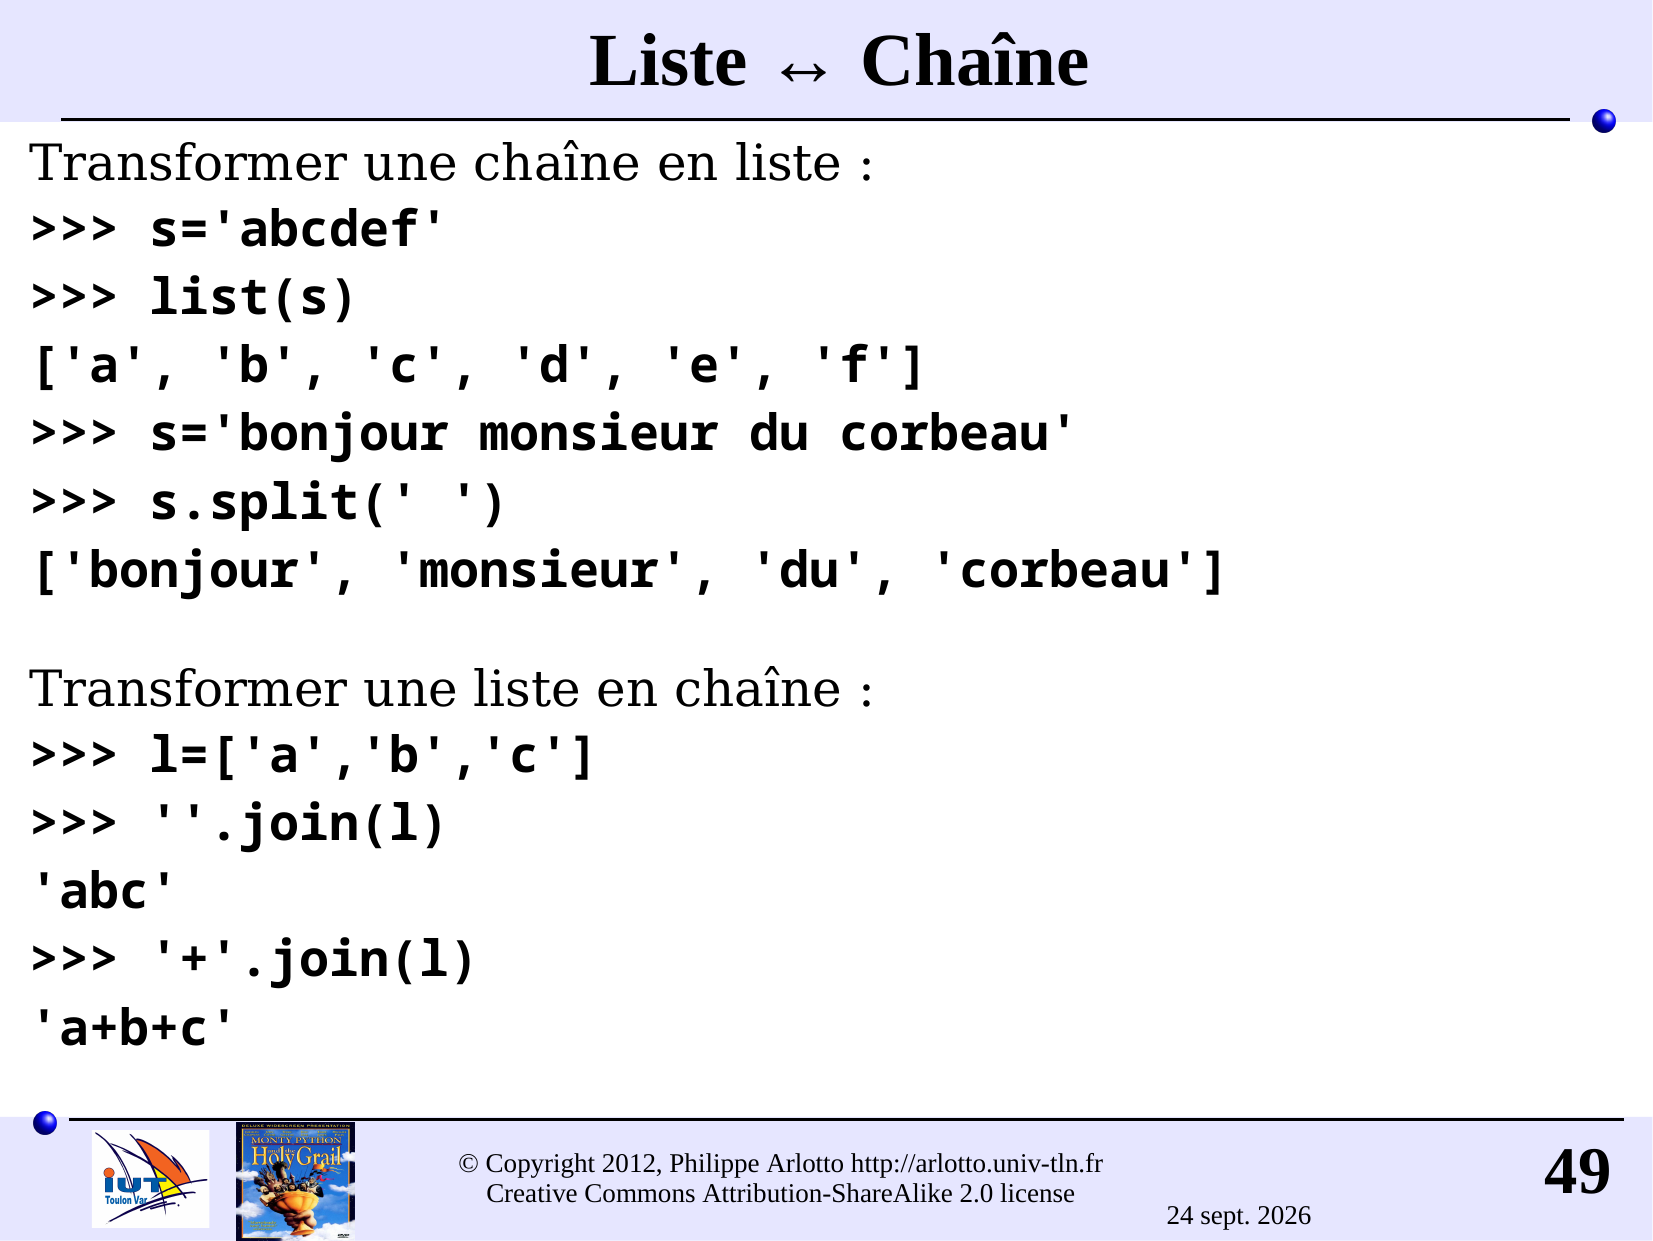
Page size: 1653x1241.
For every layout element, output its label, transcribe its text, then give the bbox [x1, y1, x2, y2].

picture [236, 1122, 355, 1241]
title Liste ↔ Chaîne [95, 14, 1585, 107]
text_box Transformer une chaîne en liste : >>> s='abcdef' >>> list(s) ['a', 'b', 'c', 'd', 'e', 'f'] >>> s='bonjour monsieur du corbeau' >>> s.split(' ') ['bonjour', 'monsieur', 'du', 'corbeau'] Transformer une liste en chaîne : >>> l=['a','b','c'] >>> ''.join(l) 'abc' >>> '+'.join(l) 'a+b+c' [29, 134, 1594, 1021]
